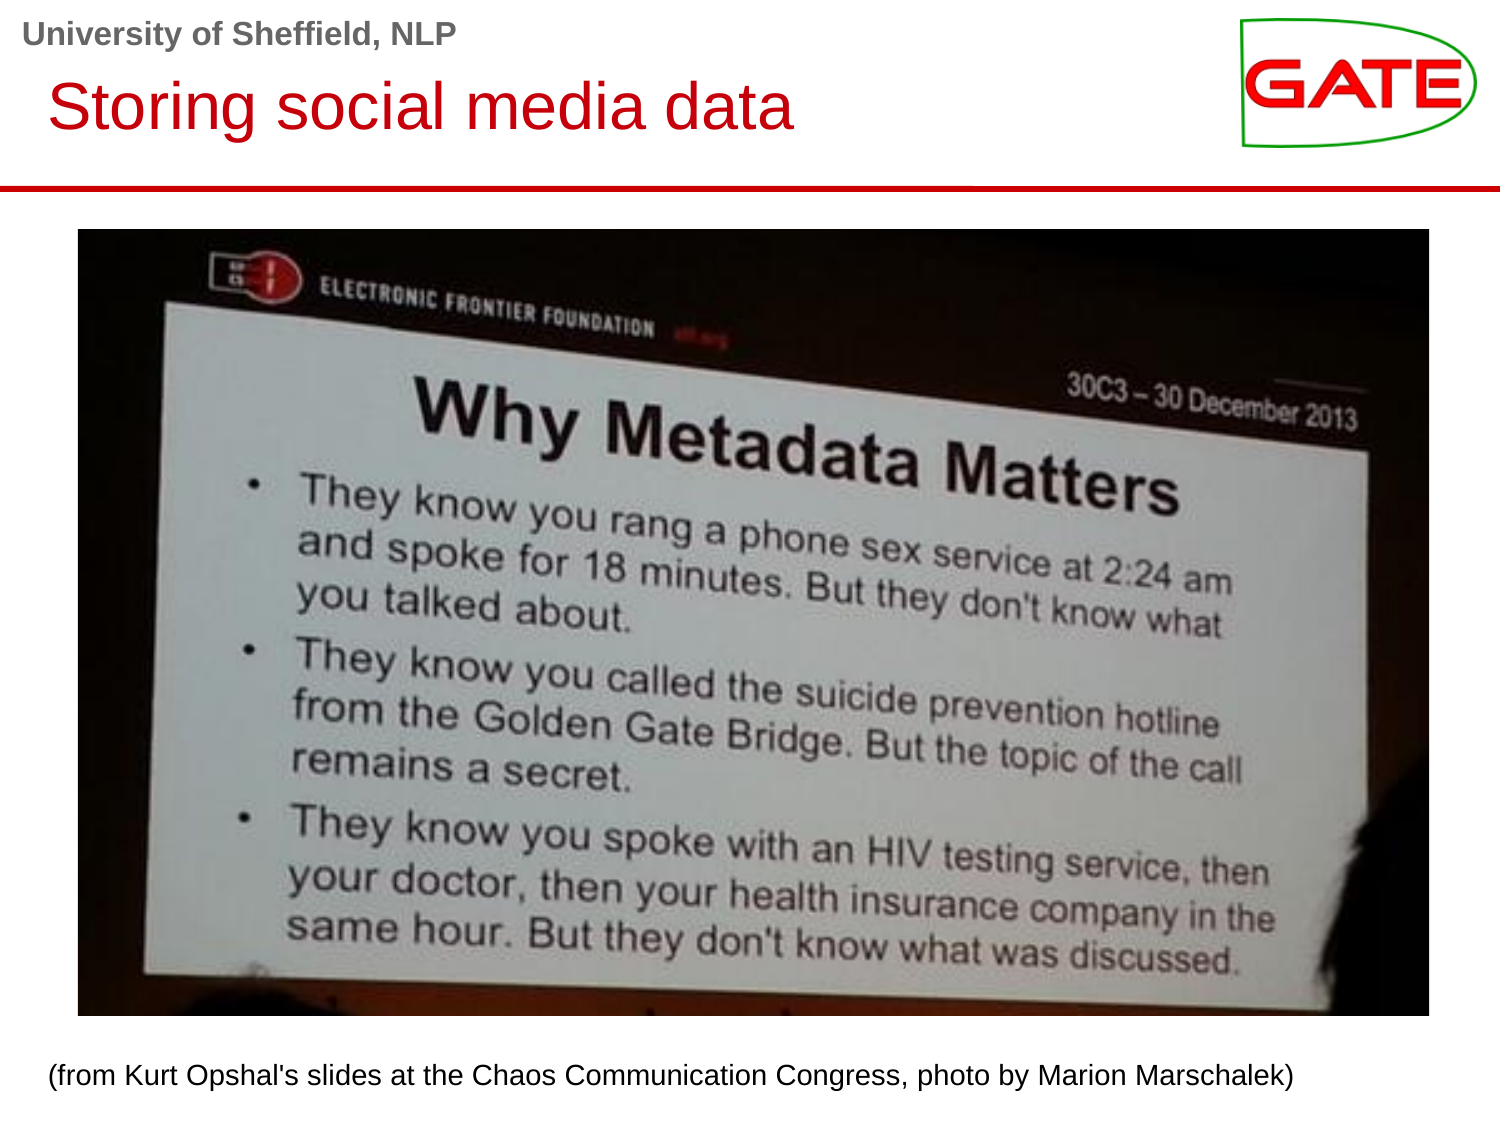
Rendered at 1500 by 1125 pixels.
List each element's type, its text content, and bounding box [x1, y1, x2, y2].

picture [1240, 18, 1477, 148]
text_box Storing social media dataD [47, 47, 1267, 168]
text_box (from Kurt Opshal's slides at the Chaos Communication Congress, photo by Marion Marschalek) [47, 212, 1500, 1064]
picture [77, 229, 1430, 1016]
